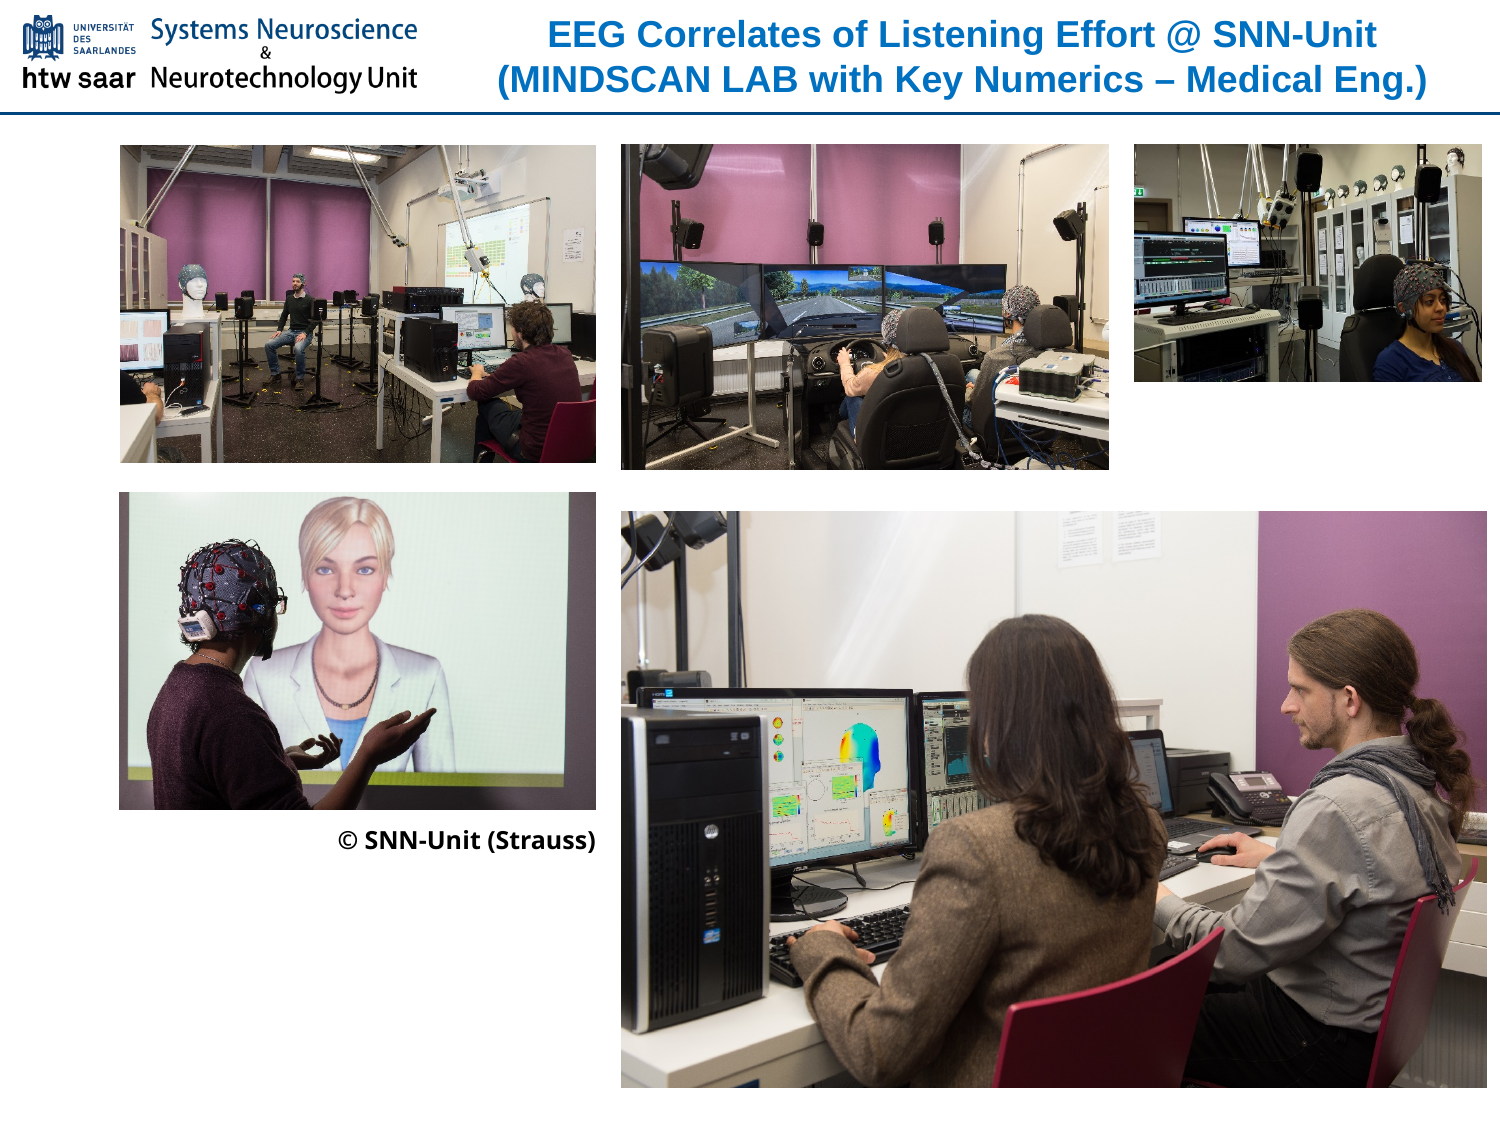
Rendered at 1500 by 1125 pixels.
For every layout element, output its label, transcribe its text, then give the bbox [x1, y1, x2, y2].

picture [23, 15, 417, 94]
picture [1134, 144, 1482, 382]
picture [119, 492, 596, 810]
text_box © SNN-Unit (Strauss) [322, 817, 612, 863]
title EEG Correlates of Listening Effort @ SNN-Unit (MINDSCAN LAB with Key Numerics – Medical Eng.) [430, 7, 1495, 102]
picture [621, 144, 1109, 470]
picture [621, 511, 1487, 1088]
picture [120, 145, 596, 463]
